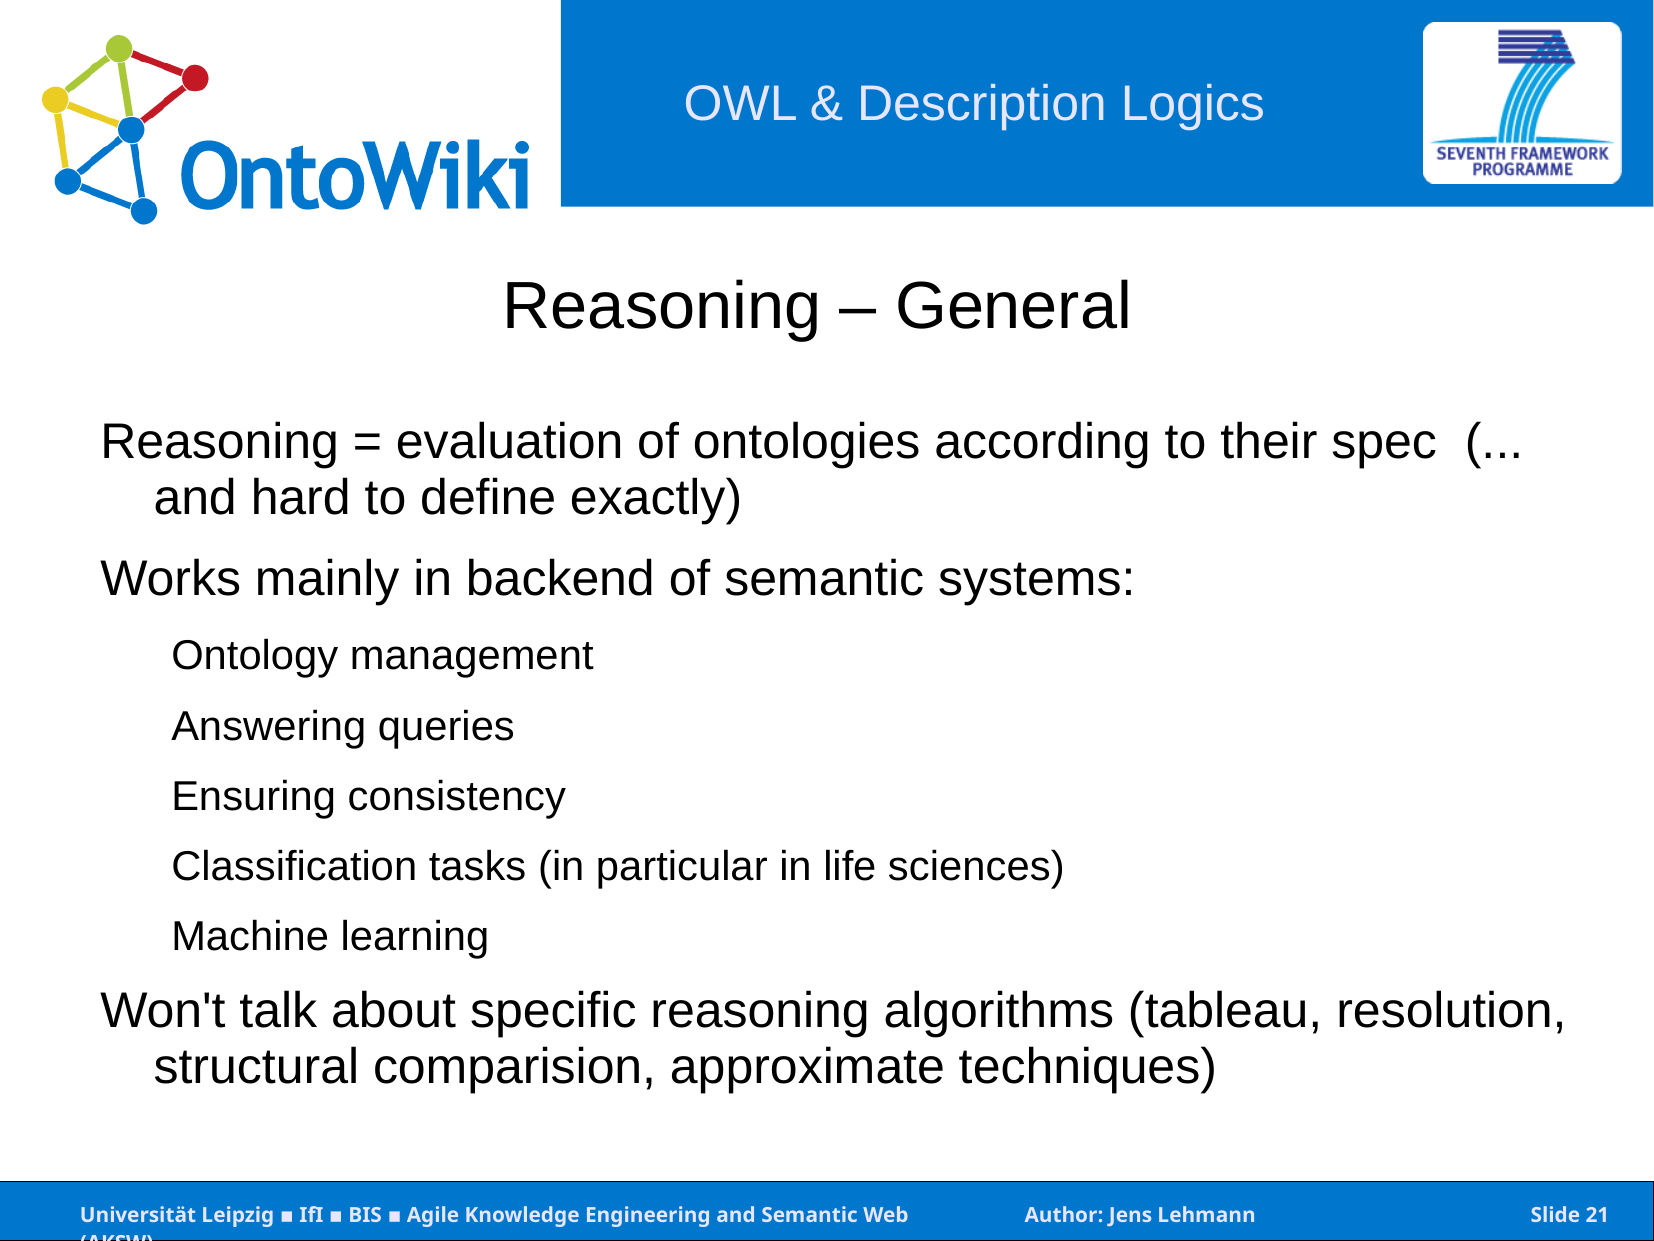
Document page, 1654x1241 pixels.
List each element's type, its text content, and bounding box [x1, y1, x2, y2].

title Reasoning – General [82, 243, 1571, 368]
picture [1423, 22, 1622, 184]
list Reasoning = evaluation of ontologies according to their spec (... and hard to define exactly) Works mainly in backend of semantic systems: Ontology management Answering queries Ensuring consistency Classification tasks (in particular in life sciences) Machine learning Won't talk about specific reasoning algorithms (tableau, resolution, structural comparision, approximate techniques) [82, 413, 1571, 1136]
picture [41, 34, 532, 231]
